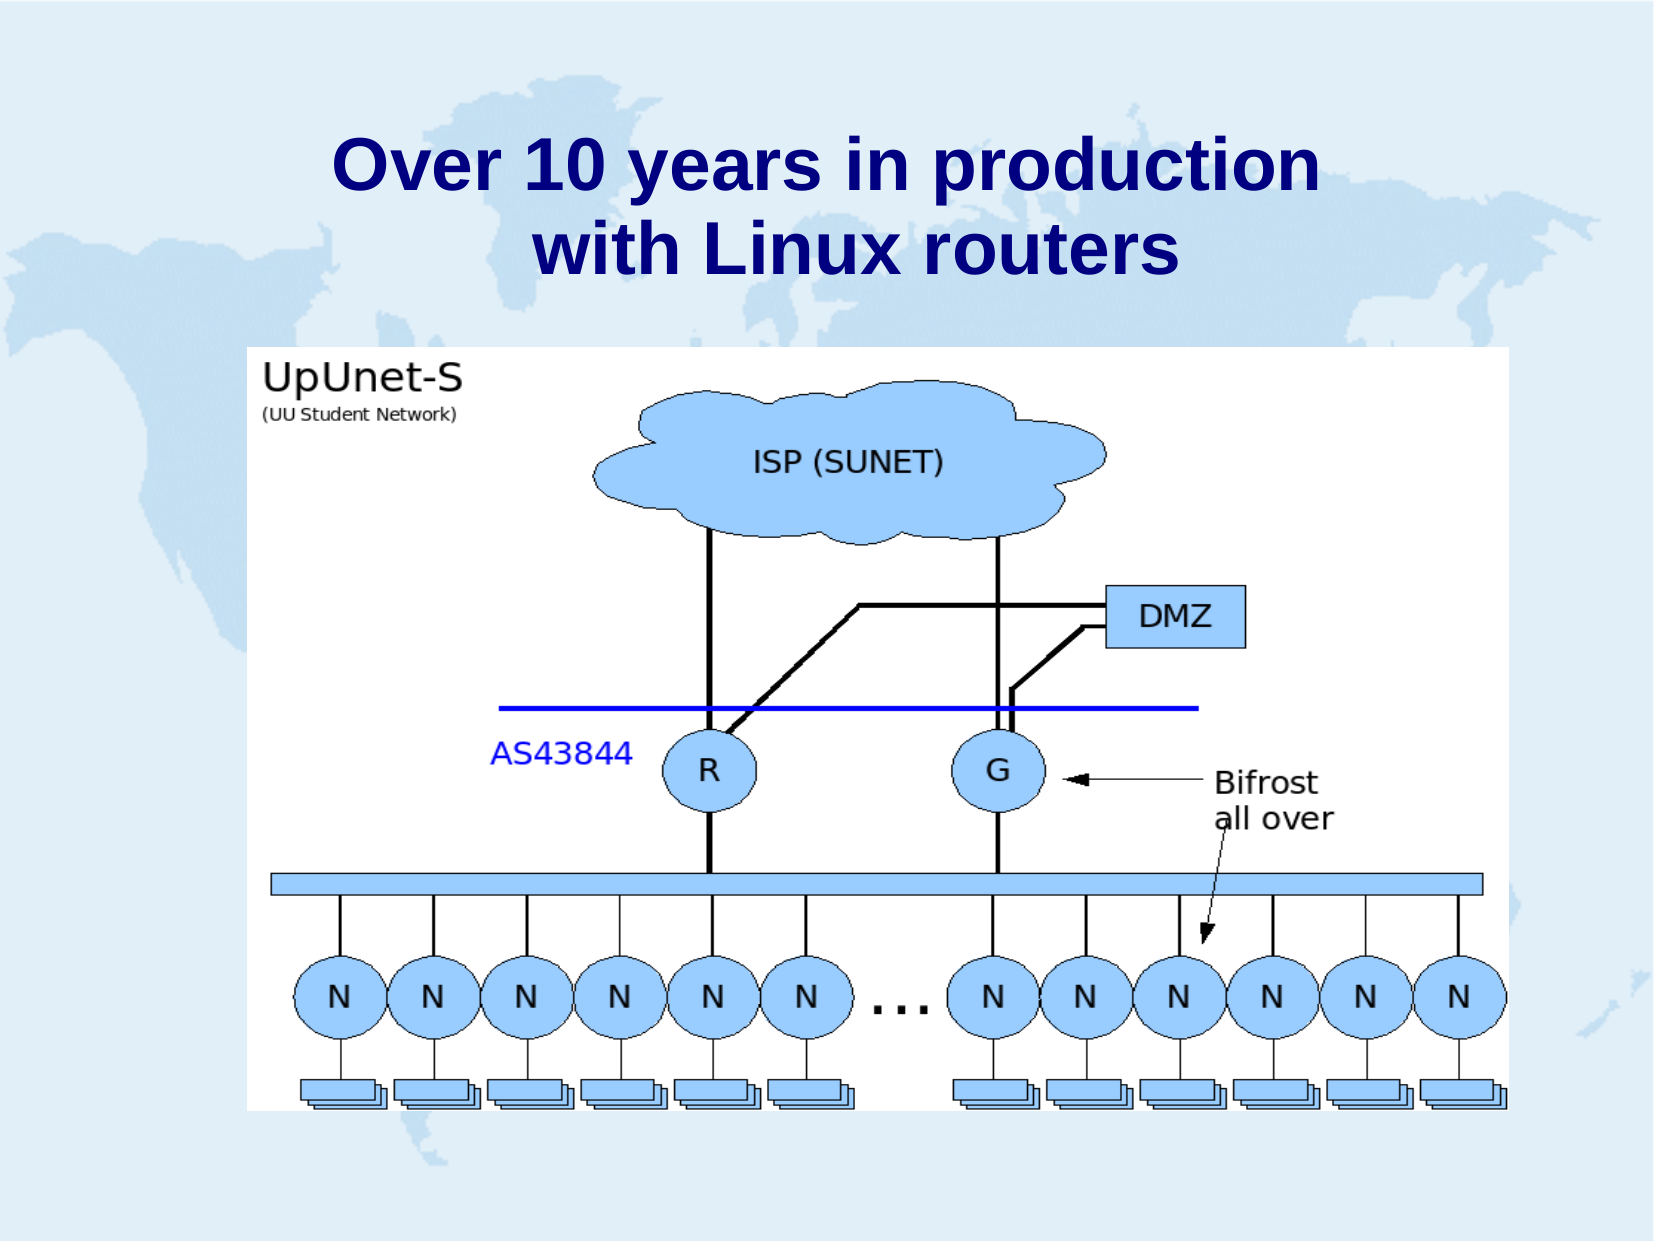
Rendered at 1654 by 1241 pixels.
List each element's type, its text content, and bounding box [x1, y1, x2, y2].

title Over 10 years in production with Linux routers [121, 102, 1534, 311]
picture [0, 0, 1654, 1241]
